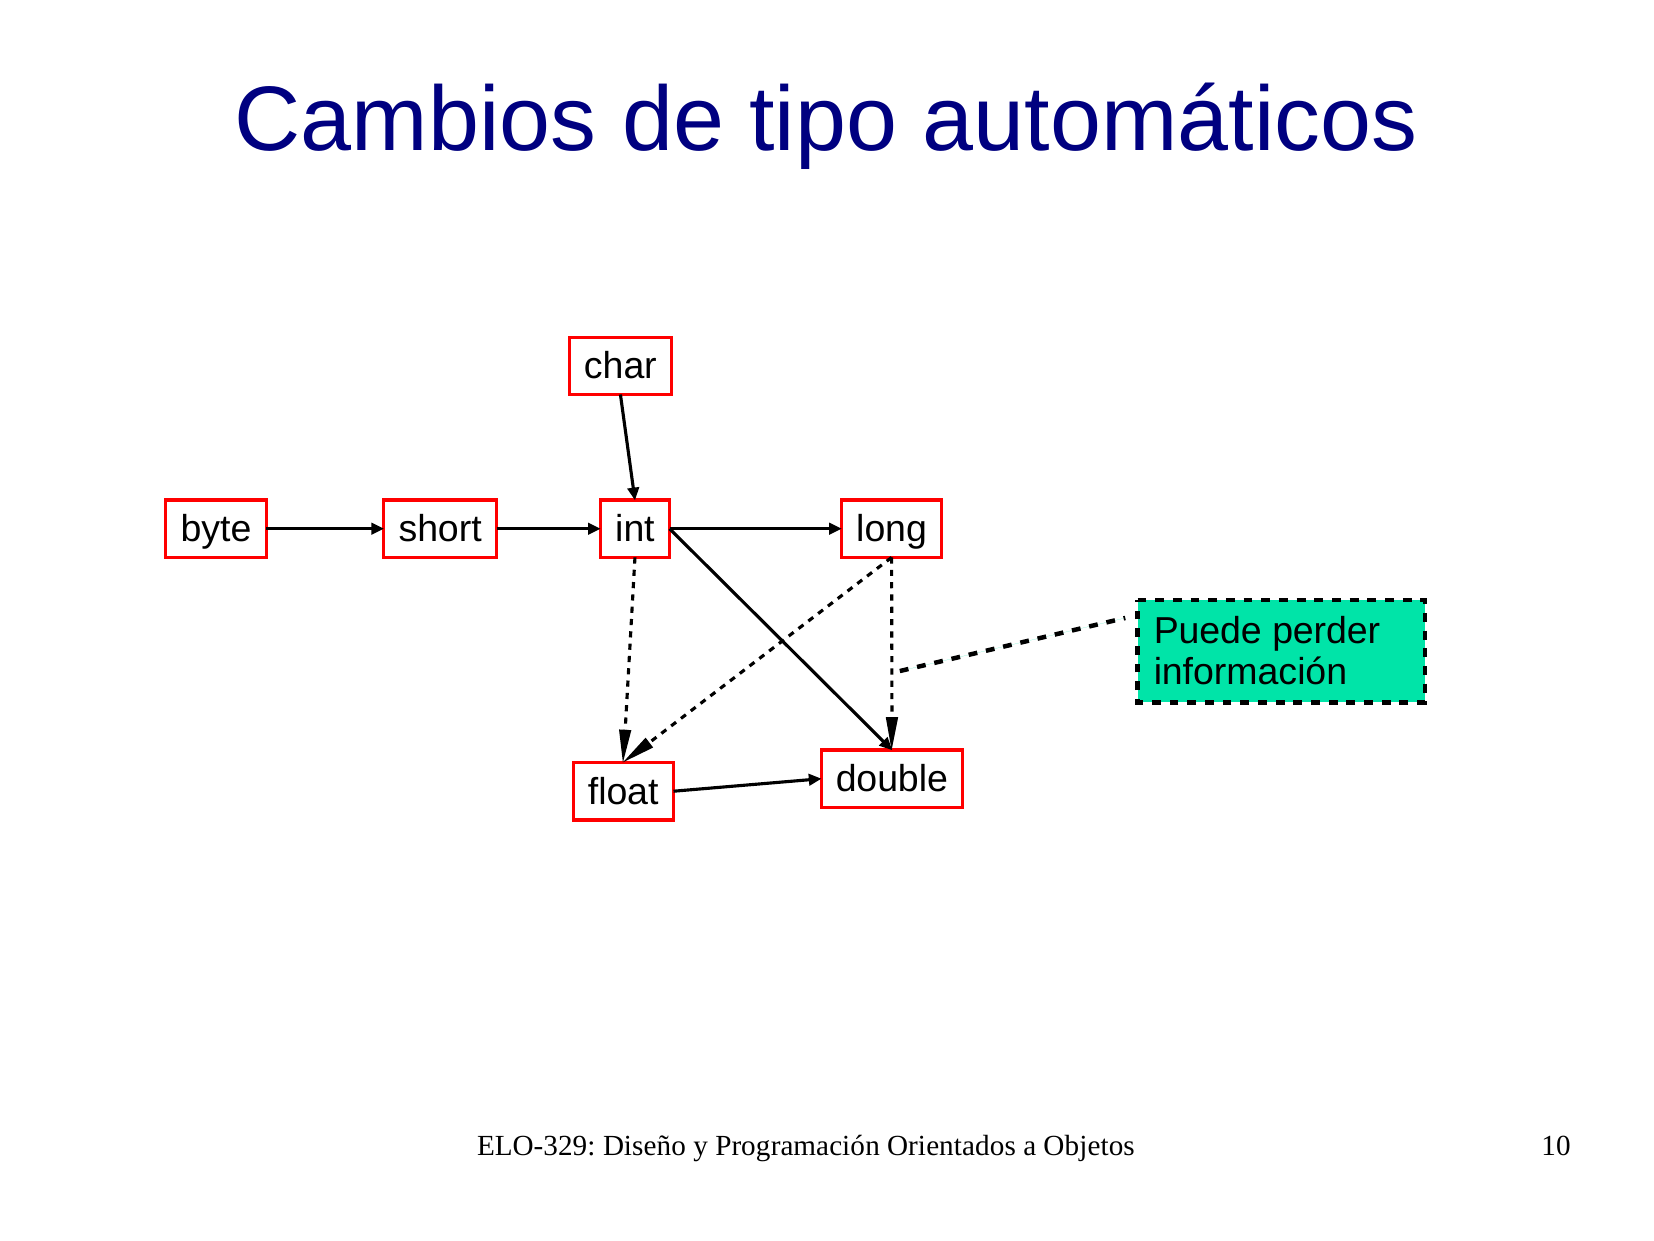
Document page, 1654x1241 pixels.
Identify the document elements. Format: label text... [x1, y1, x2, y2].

text_box short [383, 500, 497, 558]
title Cambios de tipo automáticos [82, 49, 1571, 188]
text_box char [569, 337, 672, 395]
text_box Puede perder información [1138, 600, 1425, 702]
text_box byte [165, 500, 267, 558]
text_box long [841, 500, 942, 558]
text_box double [821, 750, 963, 808]
text_box int [600, 500, 670, 558]
text_box float [573, 762, 674, 820]
